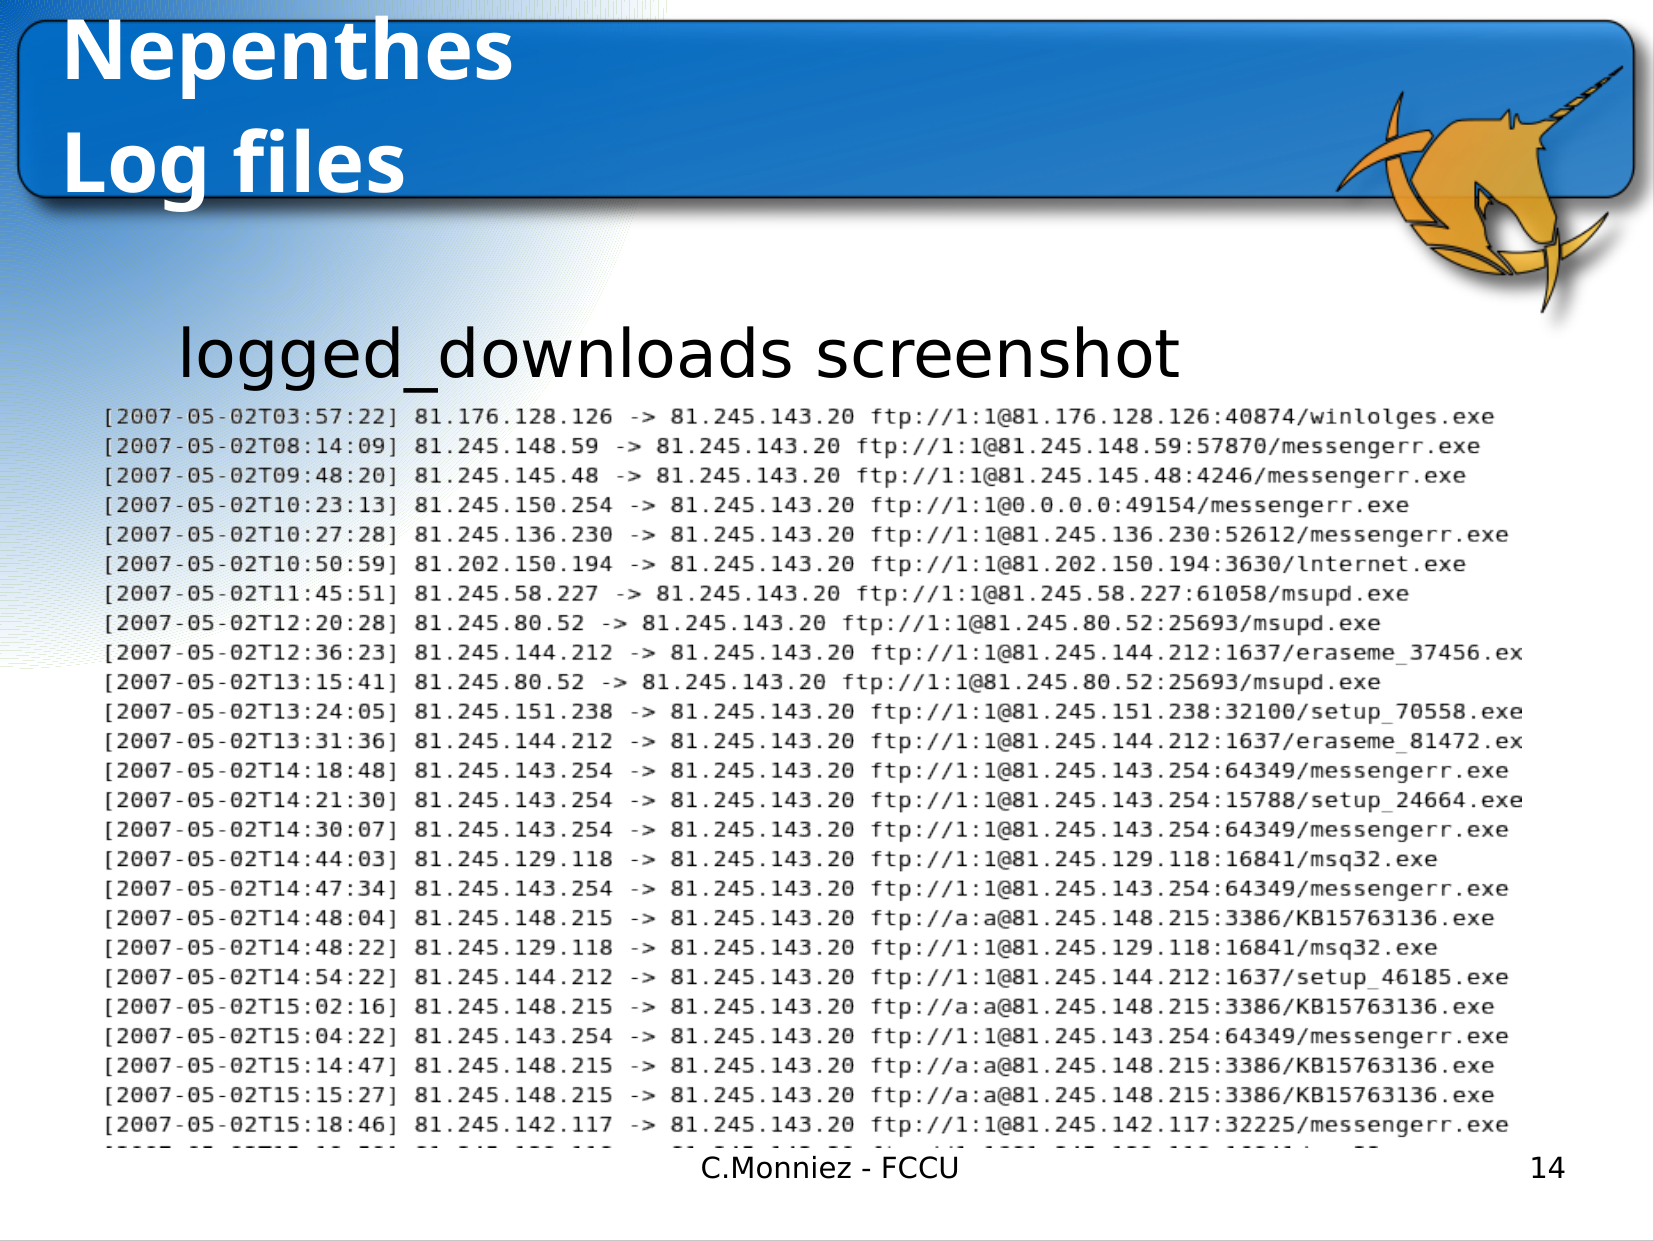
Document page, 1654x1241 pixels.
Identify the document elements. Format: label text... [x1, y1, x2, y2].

picture [0, 0, 1654, 1241]
title Nepenthes Log files [59, 0, 1388, 208]
list logged_downloads screenshot [159, 315, 1648, 471]
